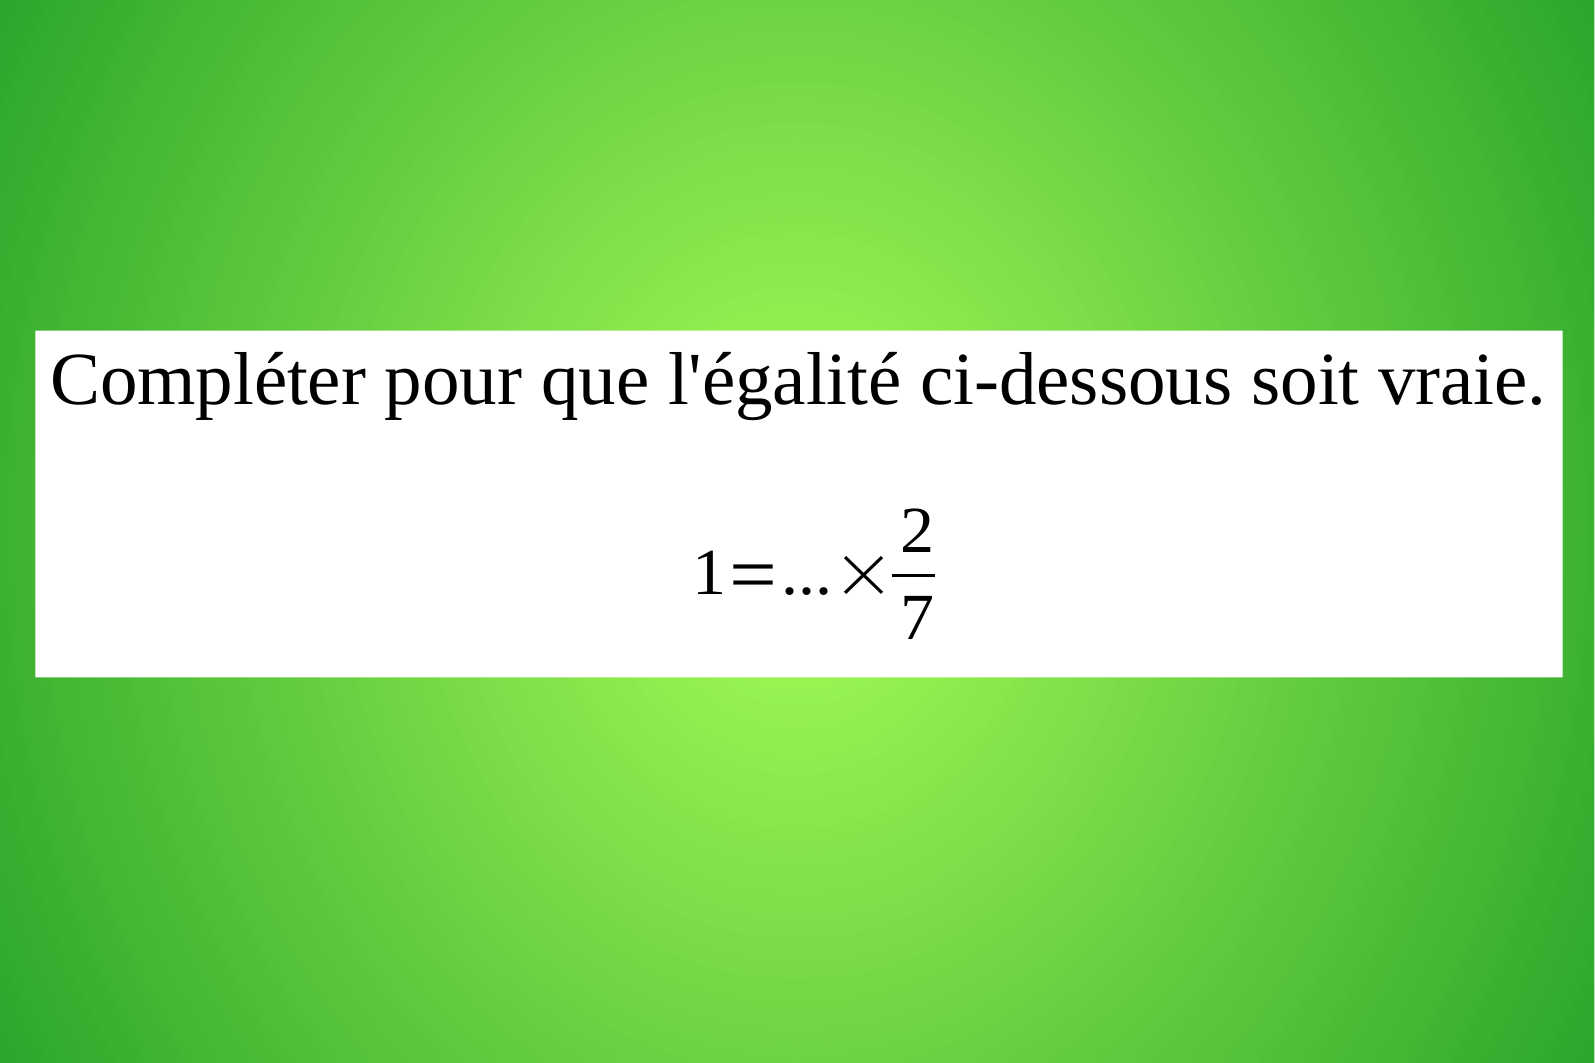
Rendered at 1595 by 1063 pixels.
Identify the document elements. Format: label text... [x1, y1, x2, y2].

picture [0, 0, 1595, 1063]
text_box Compléter pour que l'égalité ci-dessous soit vraie. [35, 330, 1563, 678]
chart [675, 495, 957, 656]
